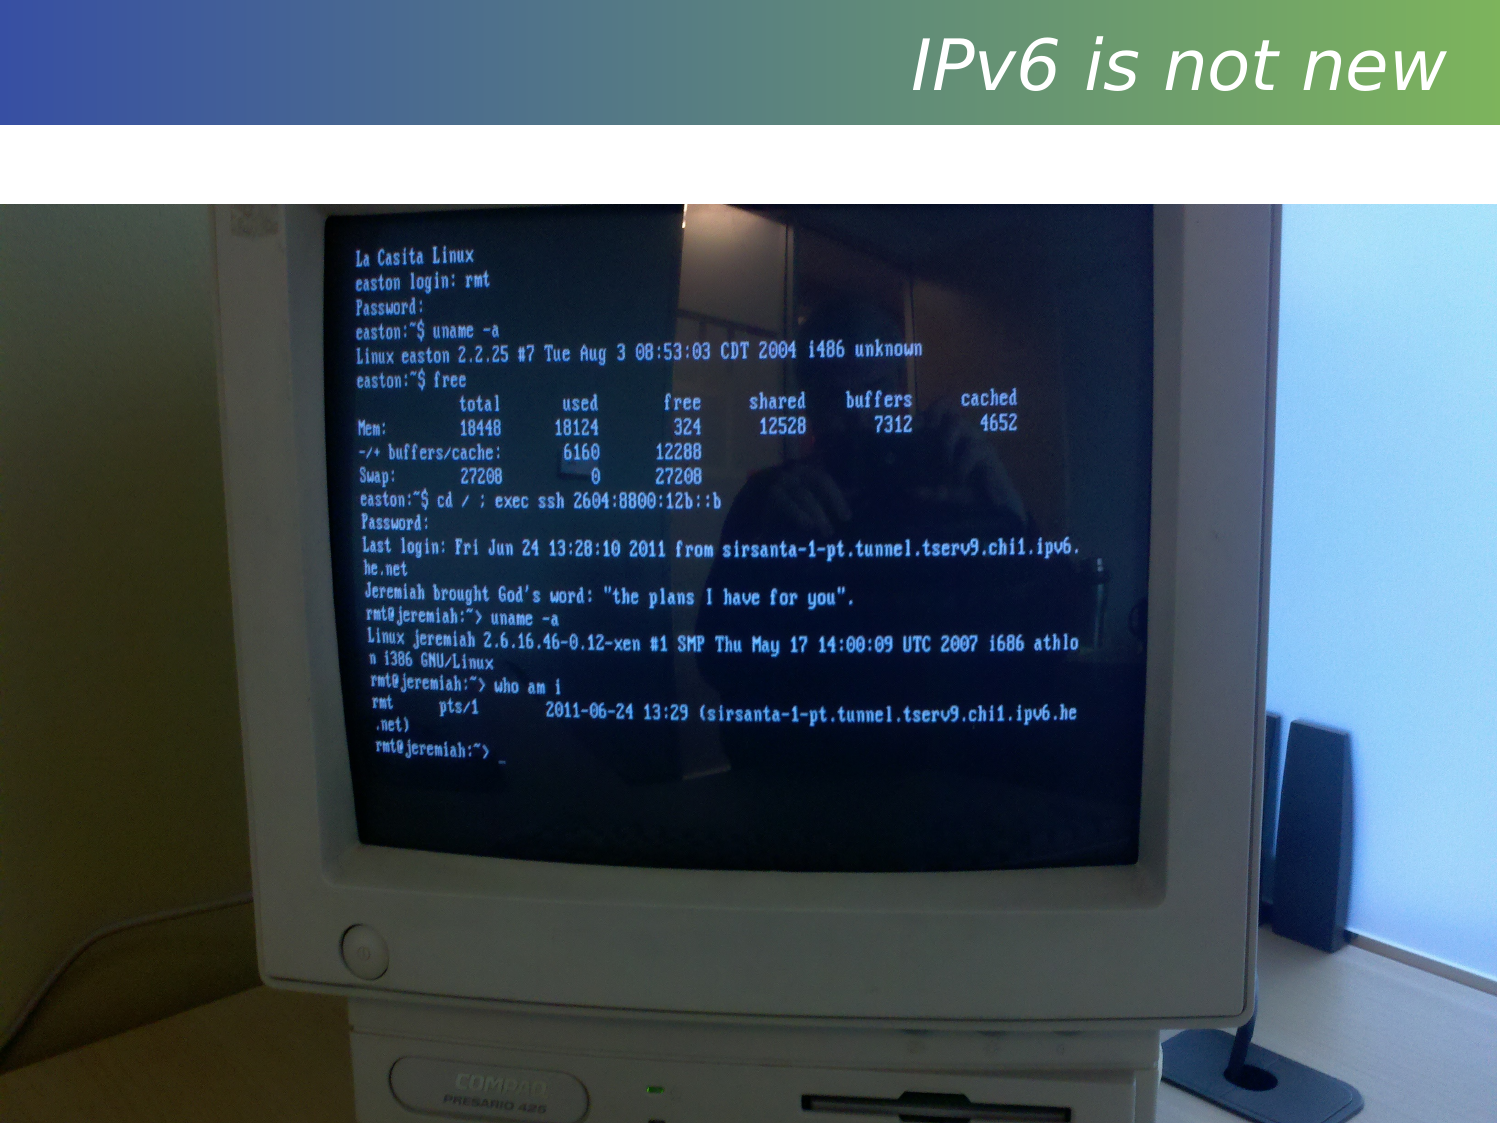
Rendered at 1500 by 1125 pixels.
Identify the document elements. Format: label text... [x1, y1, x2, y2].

title IPv6 is not new [62, 12, 1463, 113]
picture [0, 204, 1497, 1123]
